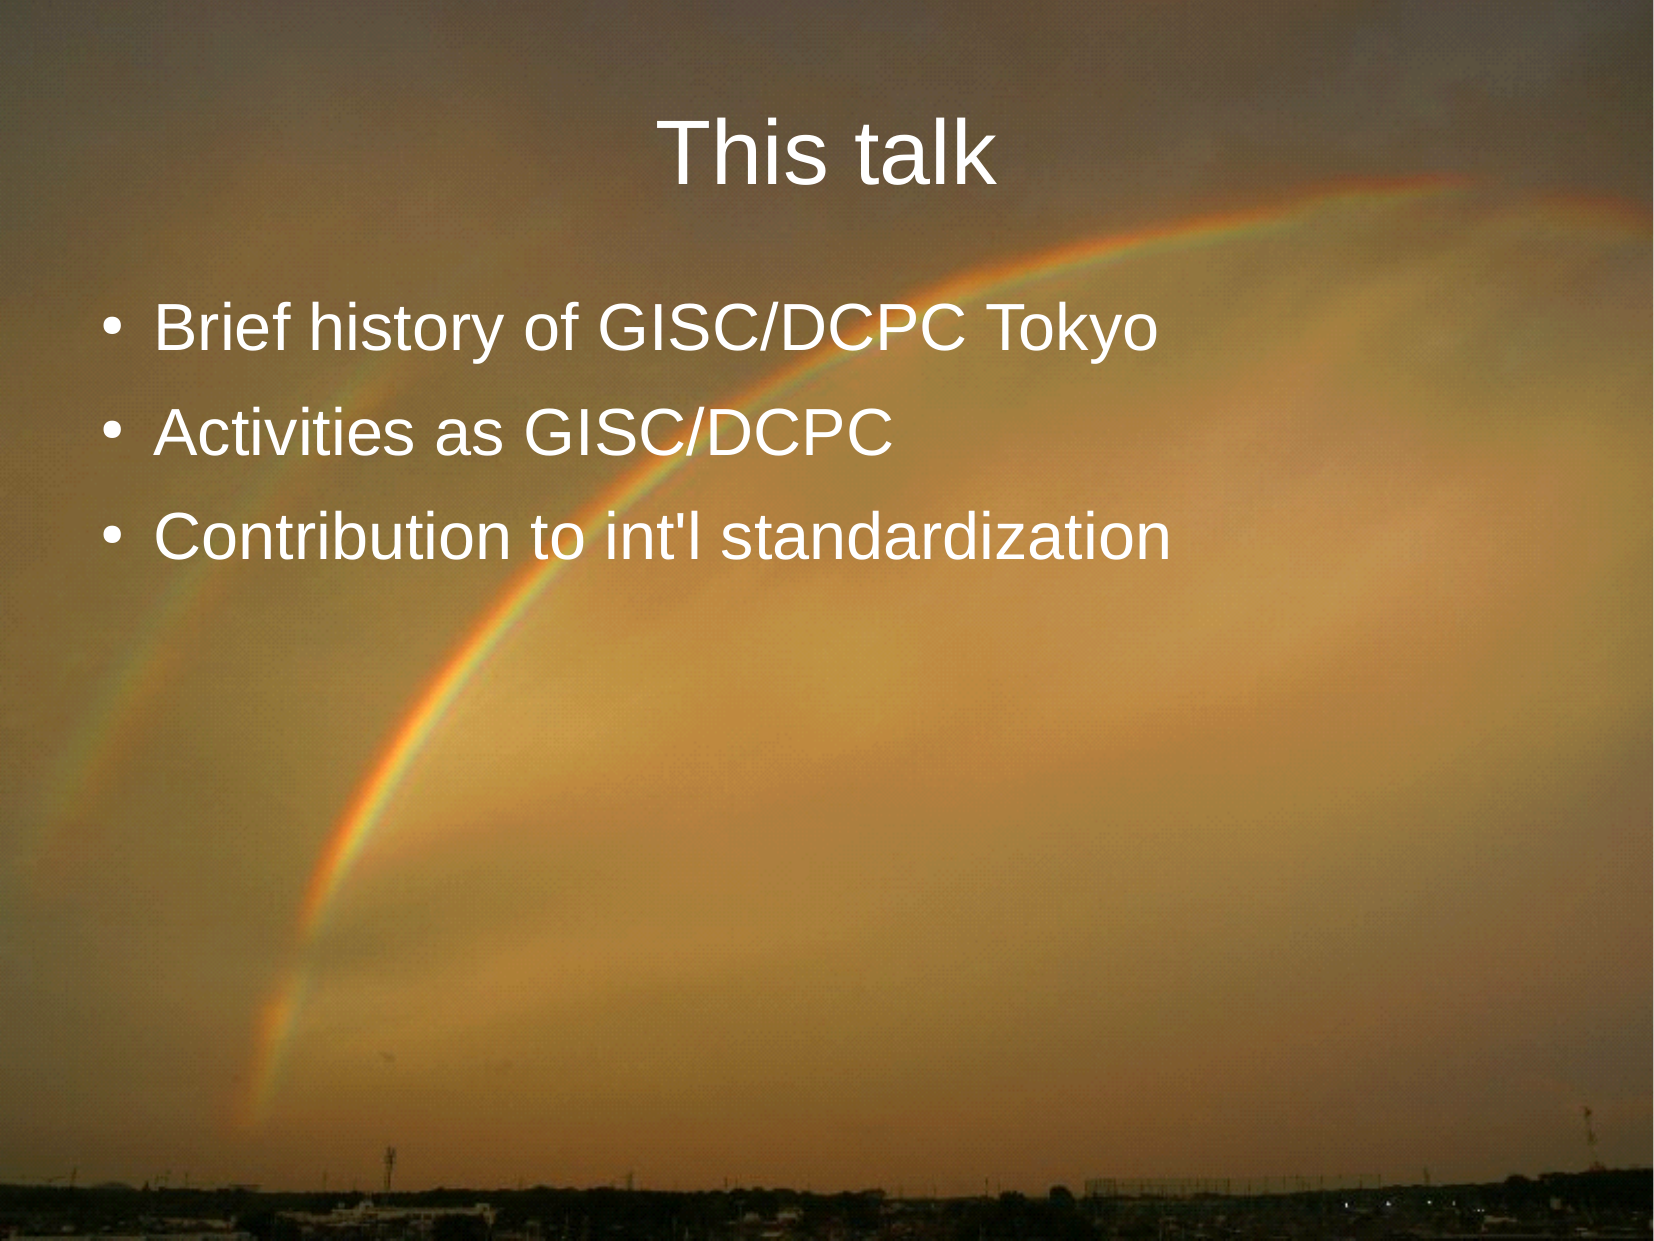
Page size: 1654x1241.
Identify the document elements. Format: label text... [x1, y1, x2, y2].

list Brief history of GISC/DCPC Tokyo Activities as GISC/DCPC Contribution to int'l standardization [82, 290, 1571, 1010]
picture [0, 0, 1654, 1241]
title This talk [82, 49, 1571, 257]
